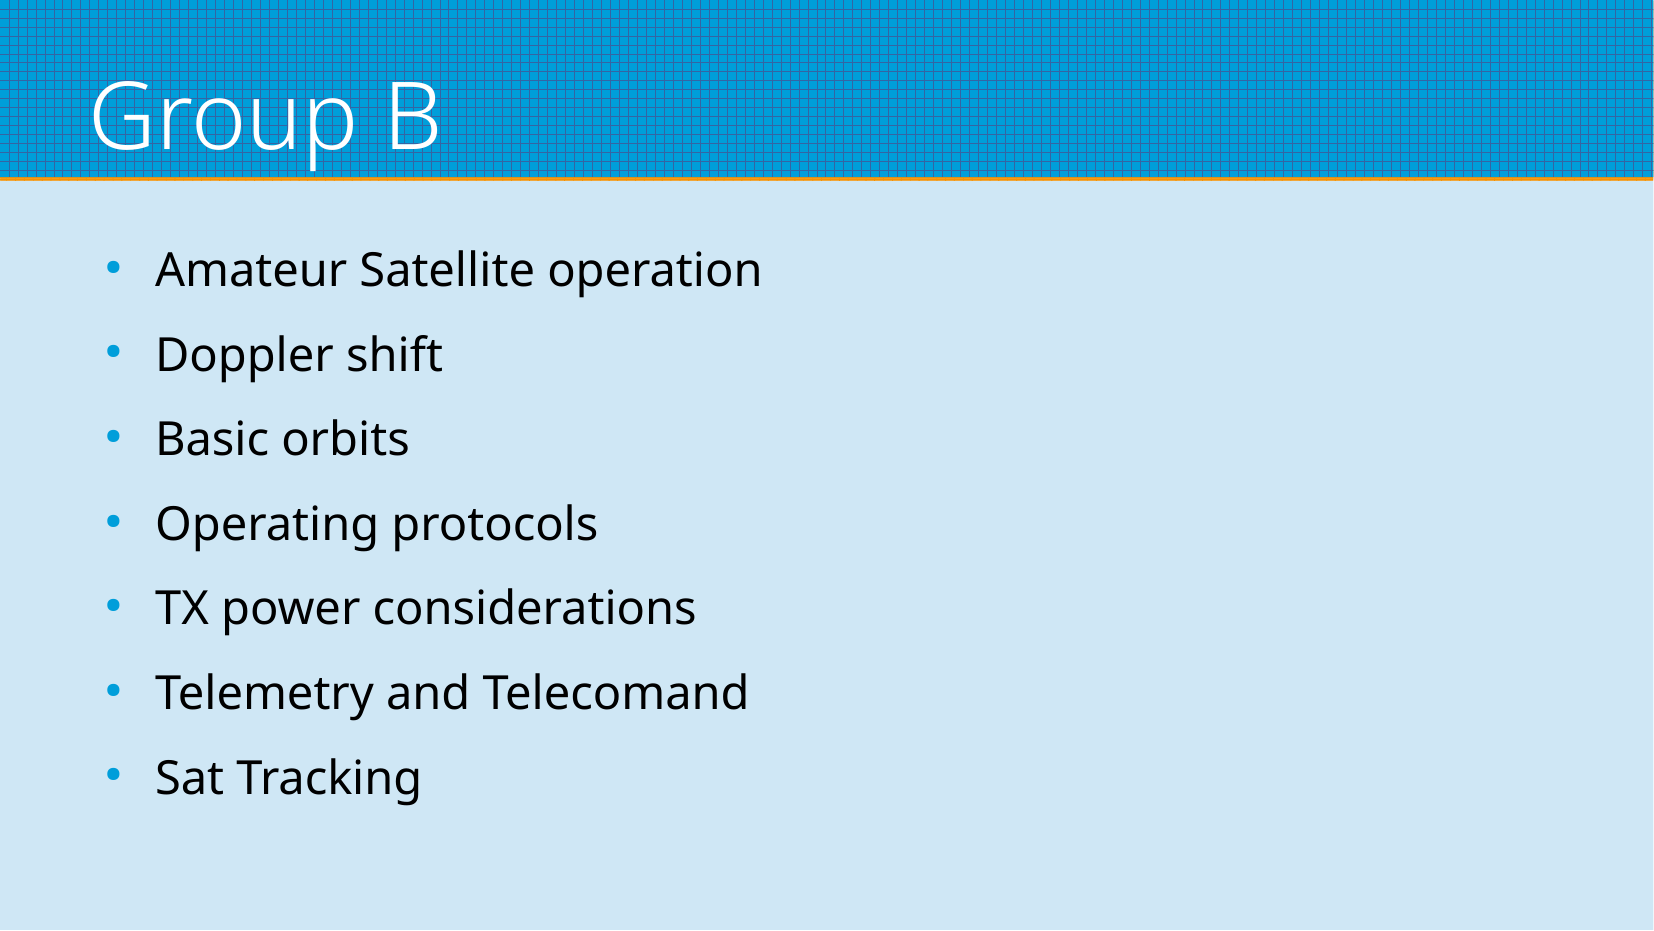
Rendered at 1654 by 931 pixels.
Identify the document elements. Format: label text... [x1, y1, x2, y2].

list Amateur Satellite operation Doppler shift Basic orbits Operating protocols TX power considerations Telemetry and Telecomand Sat Tracking [88, 236, 1565, 813]
title Group B [88, 14, 1565, 178]
